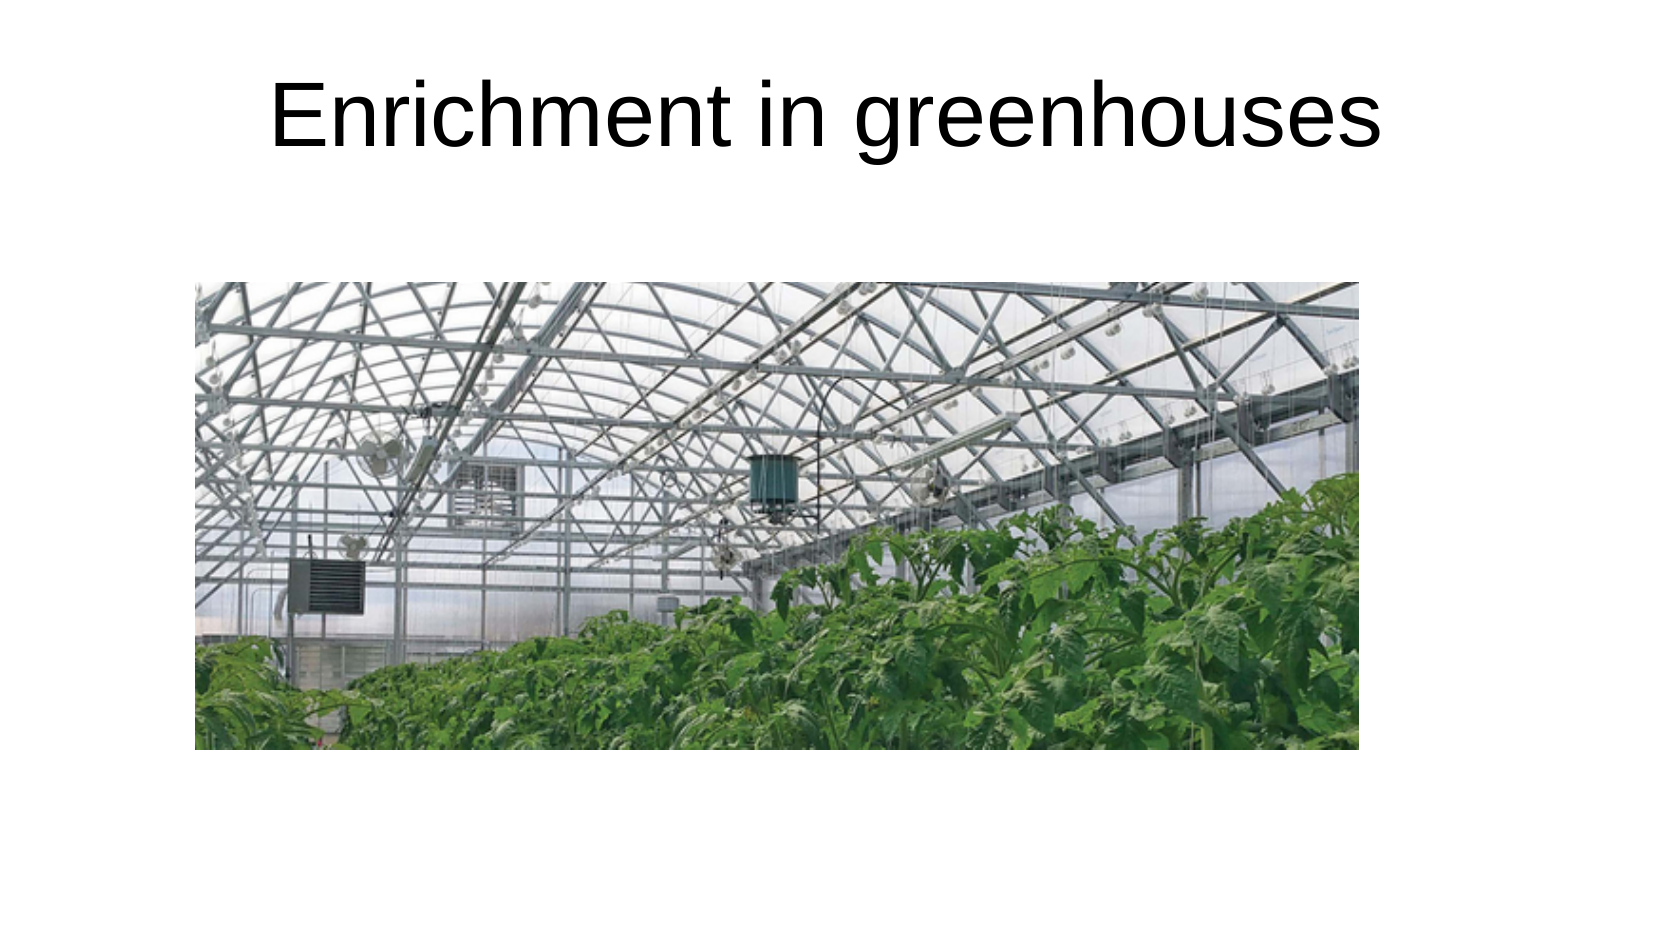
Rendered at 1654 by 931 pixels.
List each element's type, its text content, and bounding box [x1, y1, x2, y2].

picture [195, 282, 1359, 751]
title Enrichment in greenhouses [82, 37, 1571, 193]
